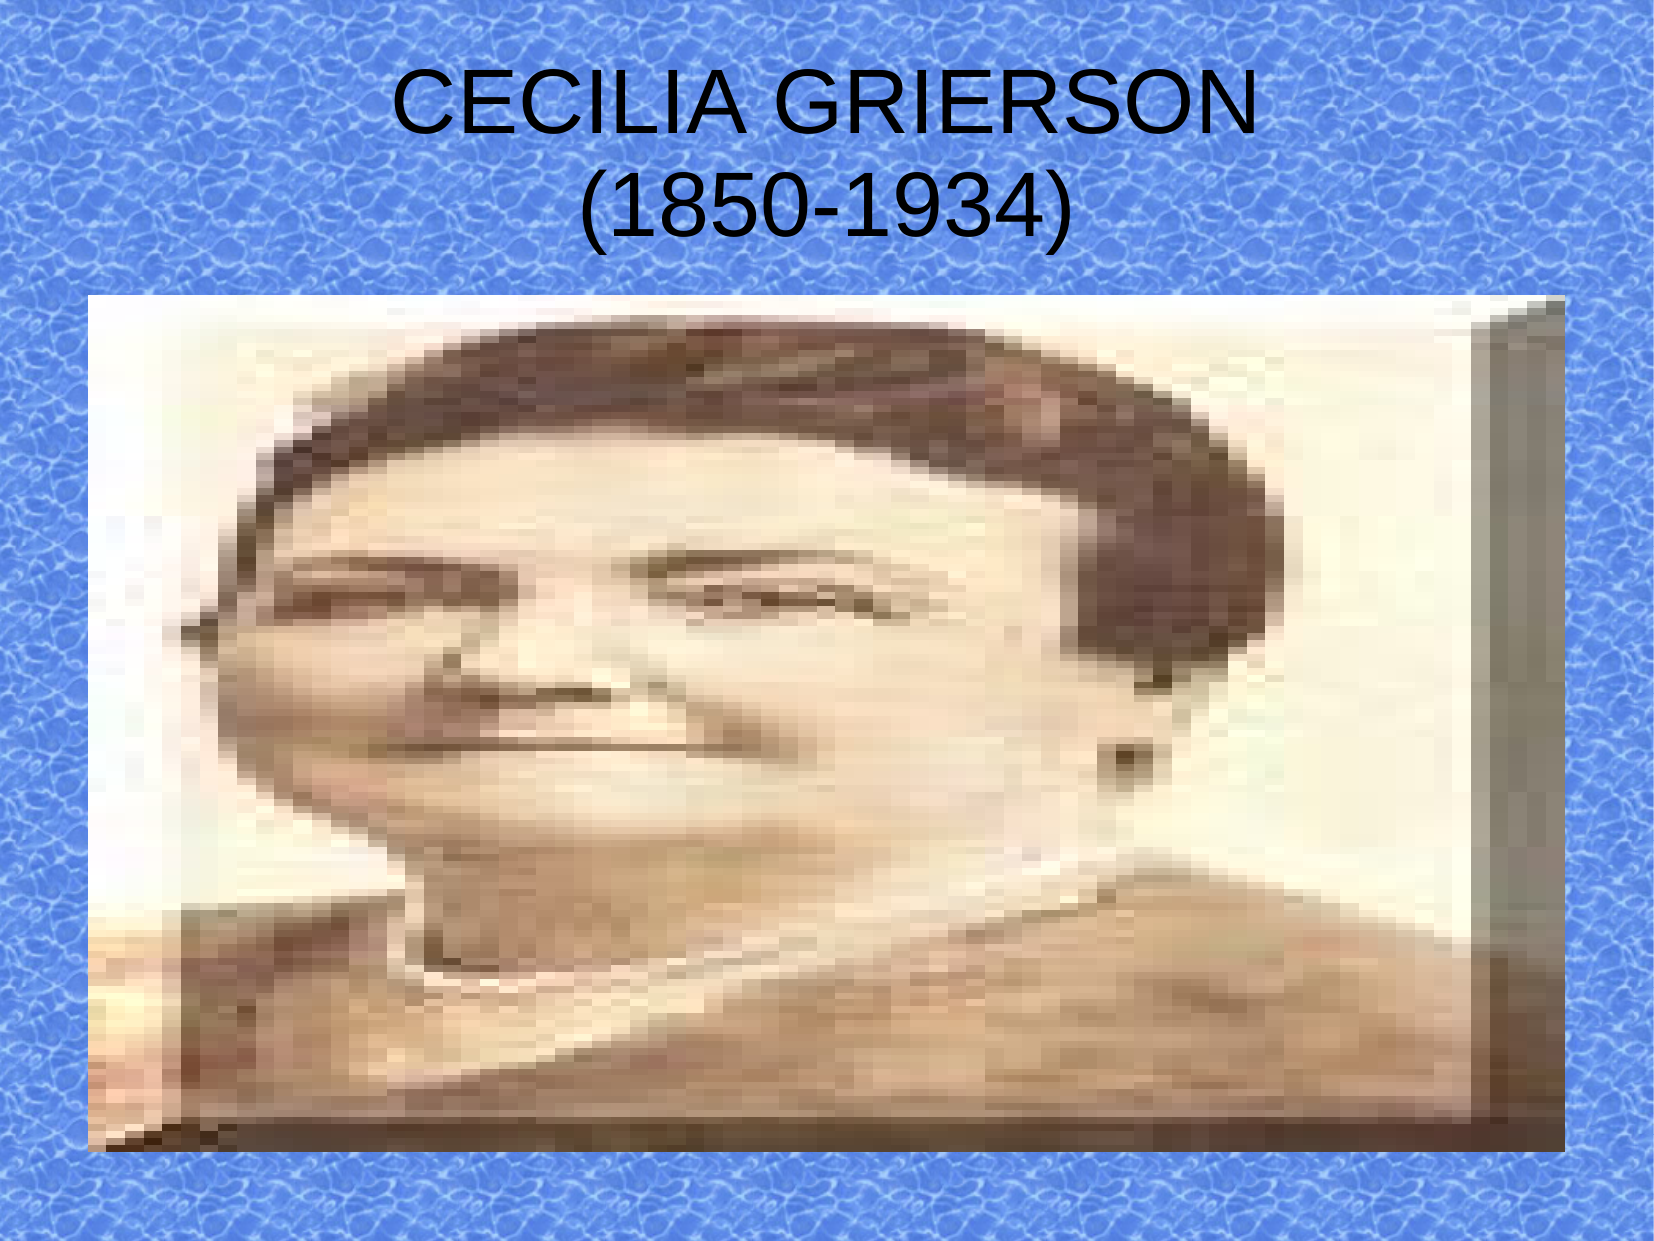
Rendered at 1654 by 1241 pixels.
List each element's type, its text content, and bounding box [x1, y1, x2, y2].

picture [0, 0, 1654, 1241]
title CECILIA GRIERSON (1850-1934) [82, 49, 1571, 257]
